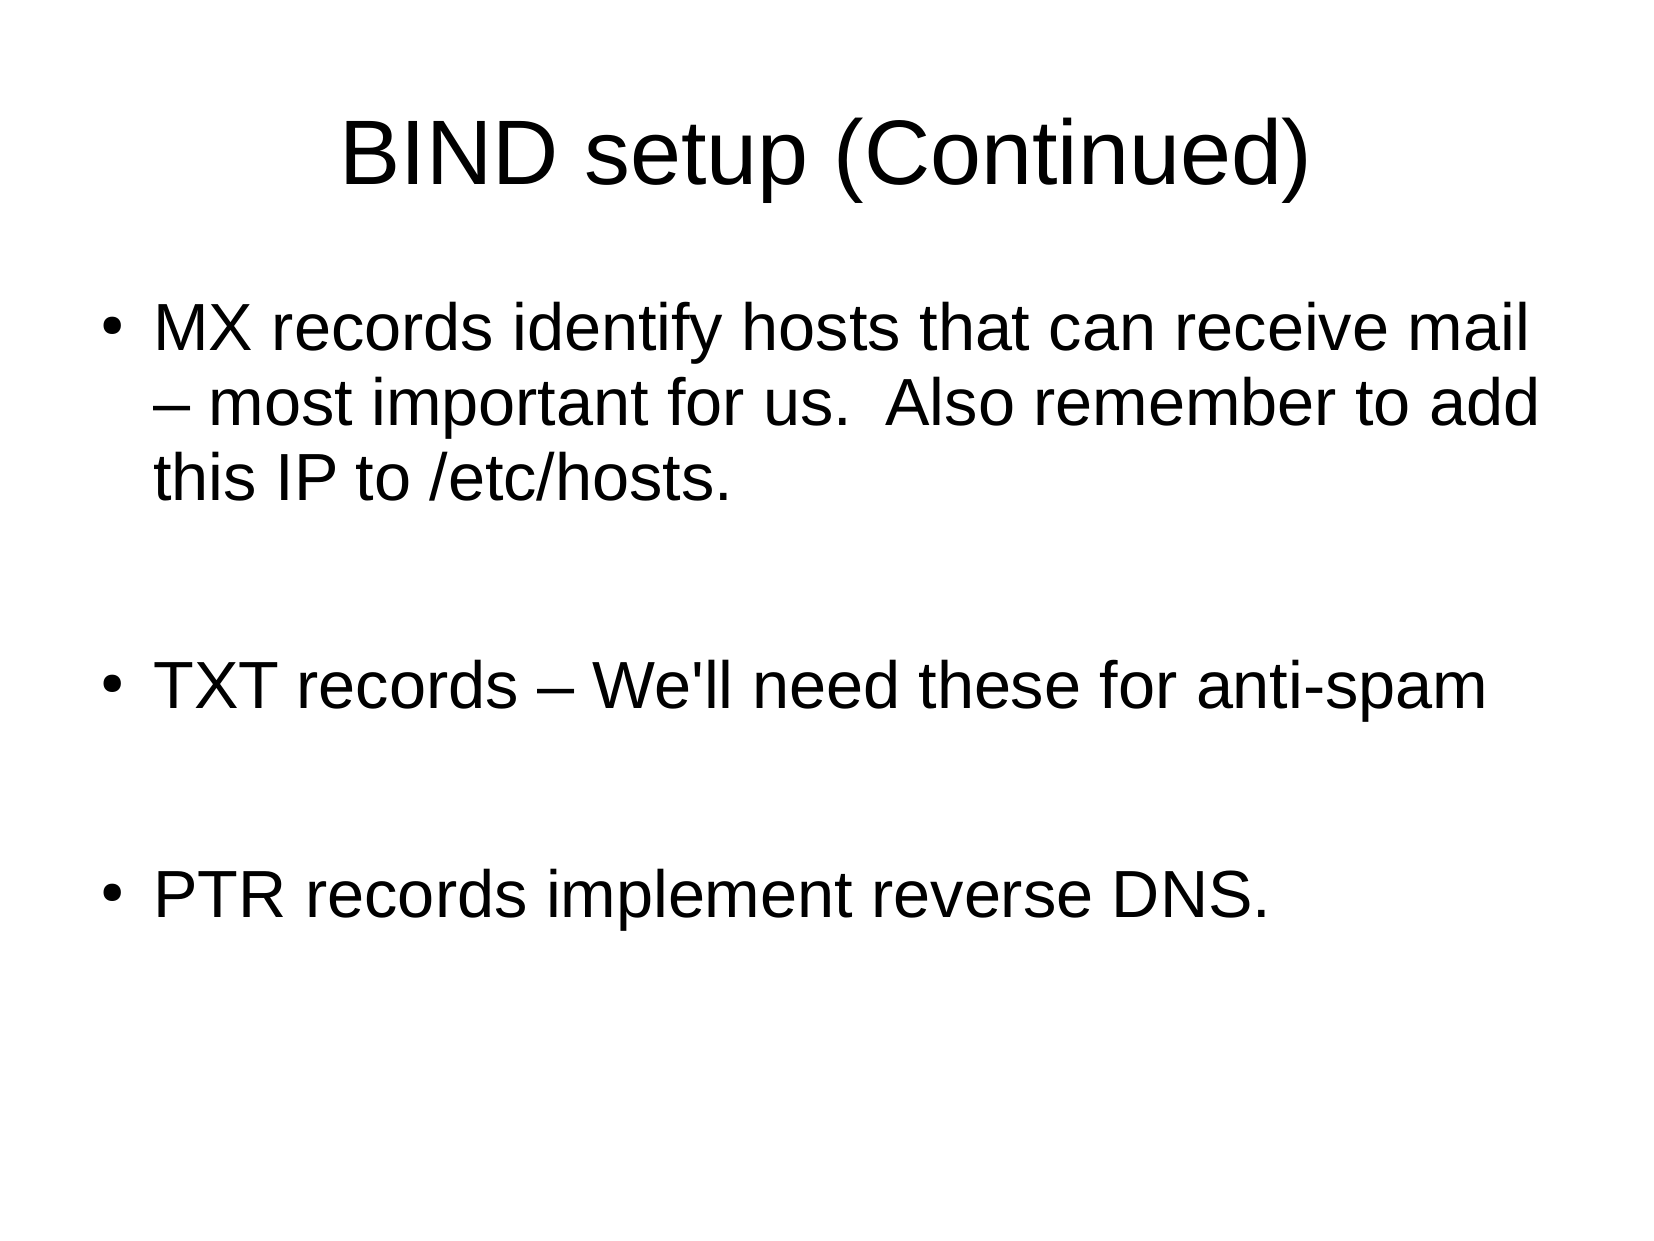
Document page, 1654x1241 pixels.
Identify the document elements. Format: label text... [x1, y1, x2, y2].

list MX records identify hosts that can receive mail – most important for us. Also remember to add this IP to /etc/hosts. TXT records – We'll need these for anti-spam PTR records implement reverse DNS. [82, 290, 1571, 1010]
title BIND setup (Continued) [82, 49, 1571, 257]
